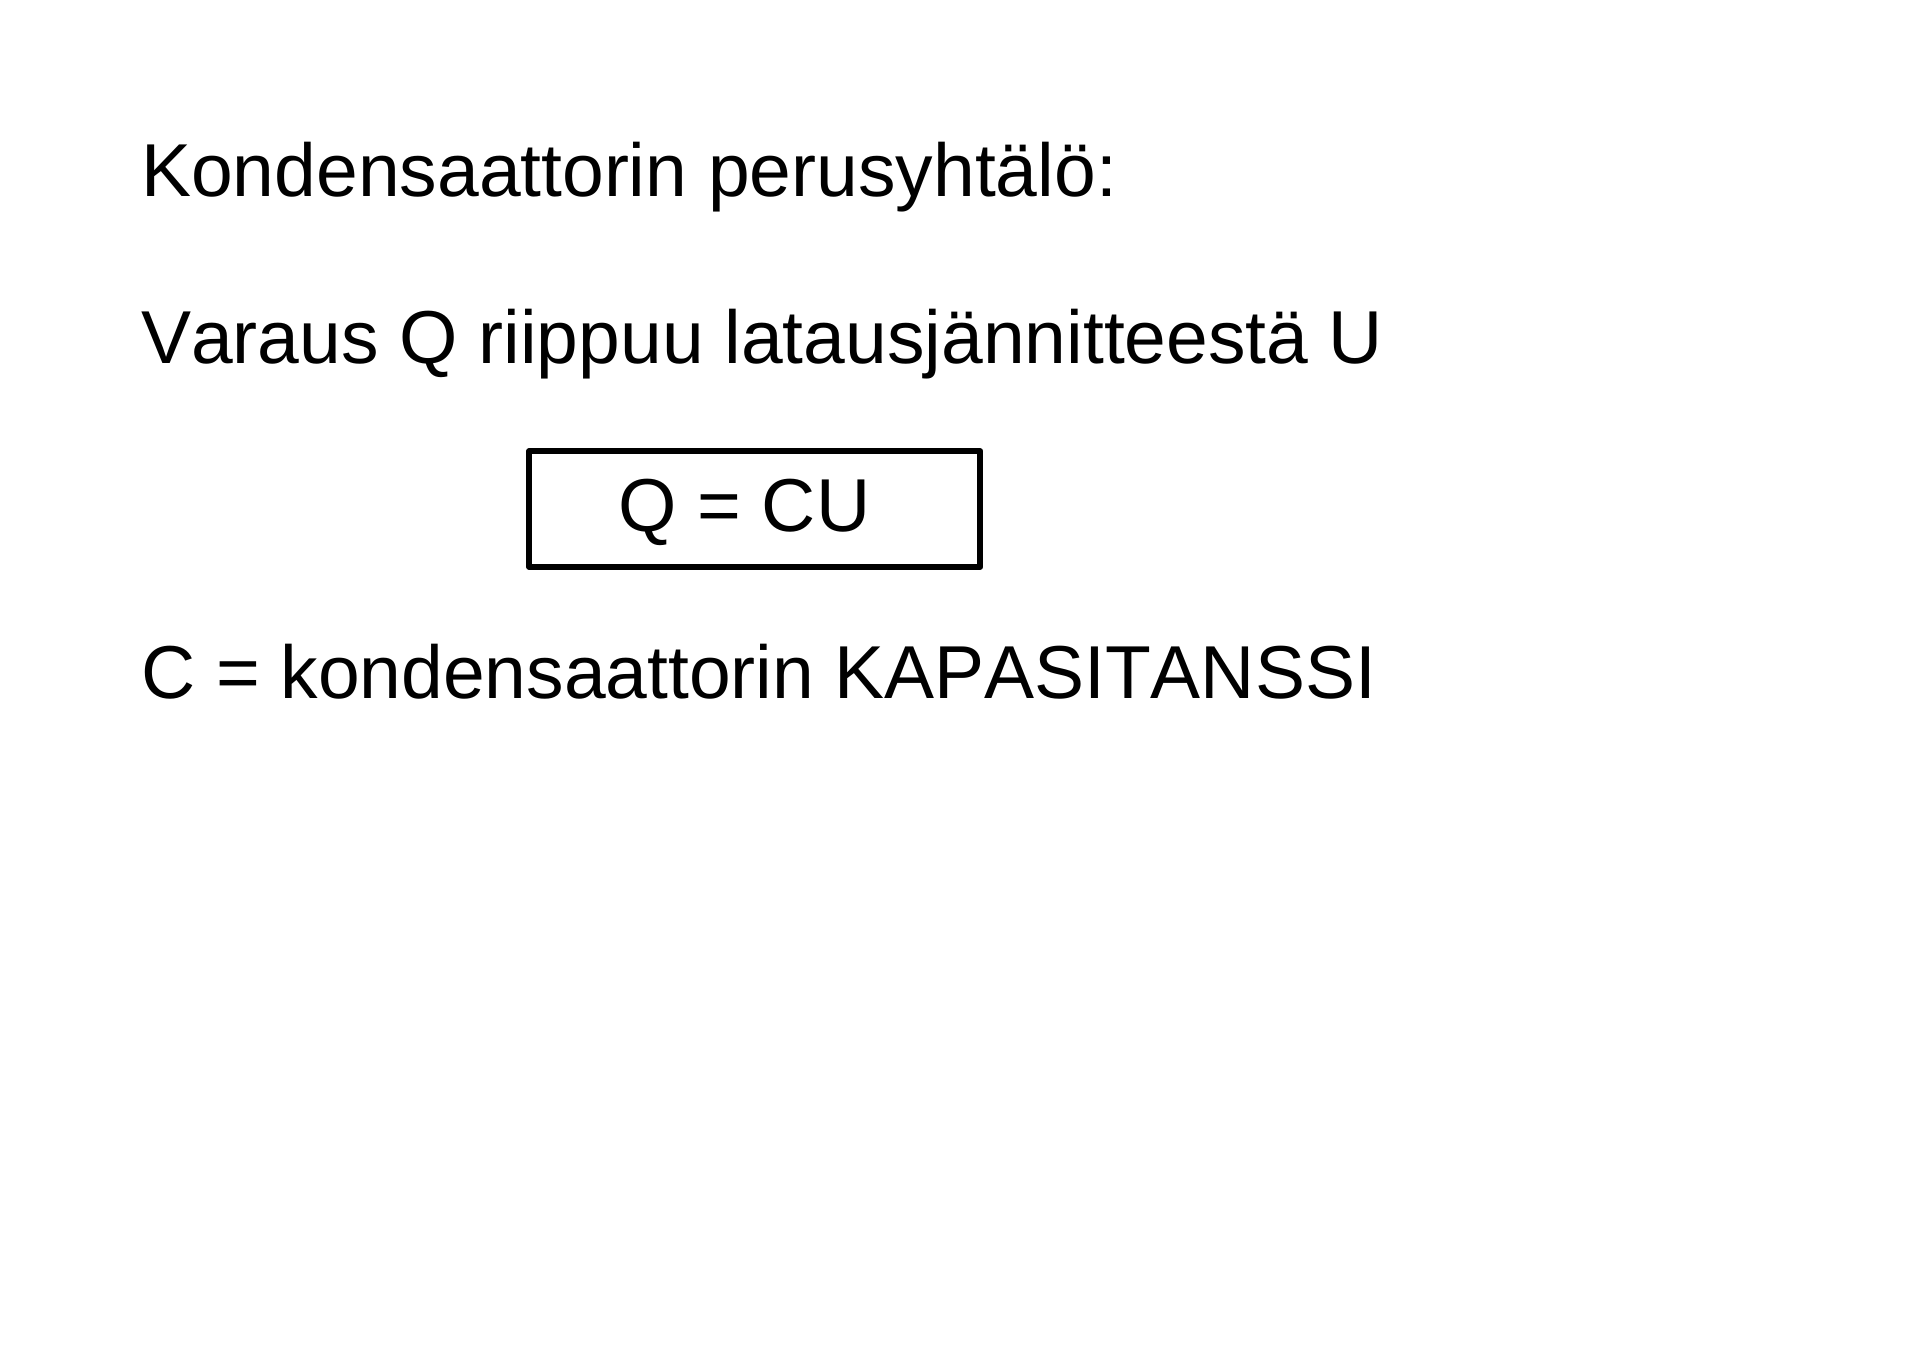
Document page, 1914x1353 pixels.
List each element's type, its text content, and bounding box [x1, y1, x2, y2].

text_box [529, 451, 981, 567]
text_box Kondensaattorin perusyhtälö: Varaus Q riippuu latausjännitteestä U Q = CU C = kondensaattorin KAPASITANSSI [126, 116, 1709, 1353]
